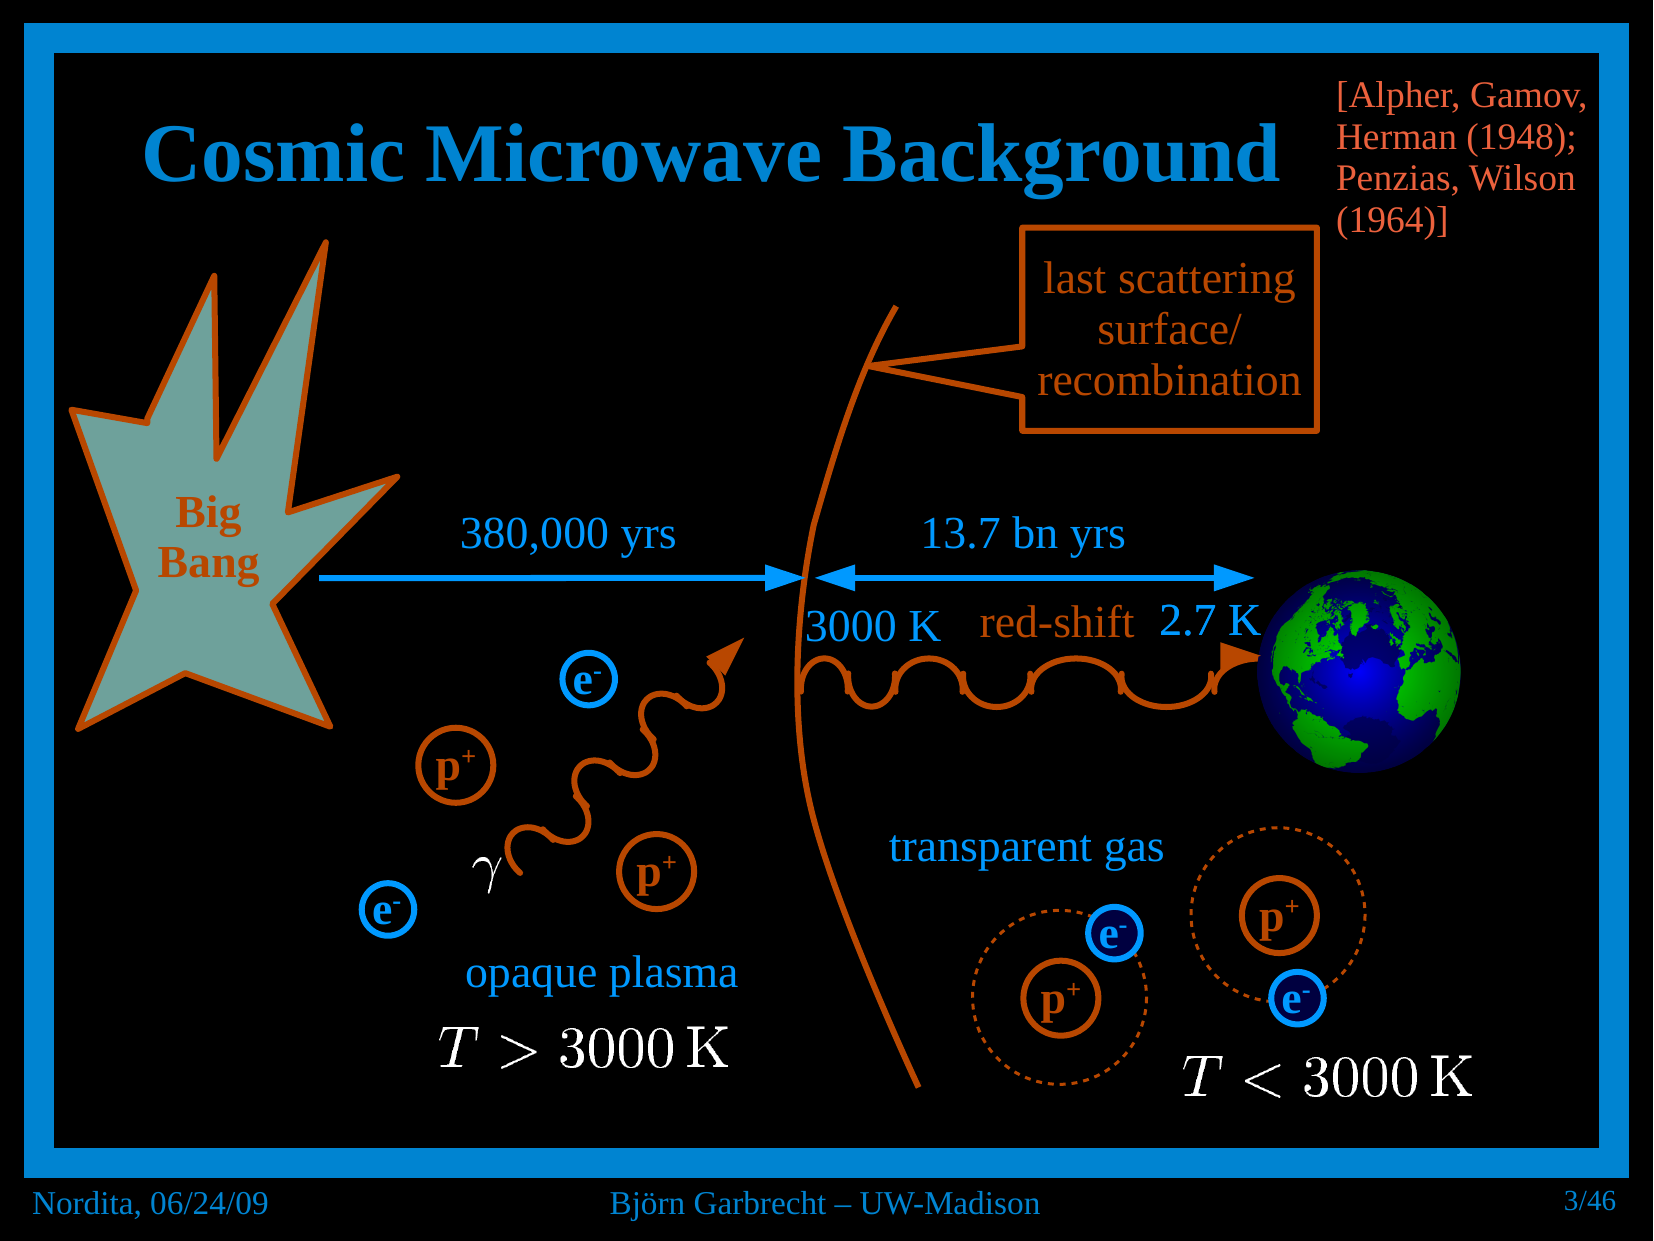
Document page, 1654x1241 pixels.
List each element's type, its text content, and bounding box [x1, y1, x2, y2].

text_box p+ [1023, 960, 1099, 1036]
text_box e- [1083, 900, 1143, 976]
text_box 13.7 bn yrs [905, 500, 1140, 571]
picture [462, 850, 512, 900]
text_box opaque plasma [450, 938, 754, 1010]
text_box p+ [418, 727, 494, 803]
text_box 2.7 K [1144, 587, 1277, 658]
text_box 380,000 yrs [445, 500, 692, 571]
text_box red-shift [964, 588, 1151, 660]
picture [433, 1022, 737, 1075]
title Cosmic Microwave Background [141, 56, 1630, 250]
text_box transparent gas [874, 813, 1180, 884]
text_box p+ [1241, 878, 1317, 954]
text_box p+ [619, 834, 695, 910]
text_box e- [1266, 965, 1326, 1041]
text_box e- [558, 646, 617, 722]
text_box Big Bang [142, 478, 275, 614]
text_box [Alpher, Gamov, Herman (1948); Penzias, Wilson (1964)] [1321, 67, 1603, 264]
text_box e- [357, 876, 416, 952]
picture [1177, 1051, 1481, 1105]
text_box [71, 242, 398, 729]
picture [1257, 570, 1461, 773]
text_box 3000 K [790, 593, 957, 664]
text_box last scattering surface/ recombination [868, 227, 1317, 431]
